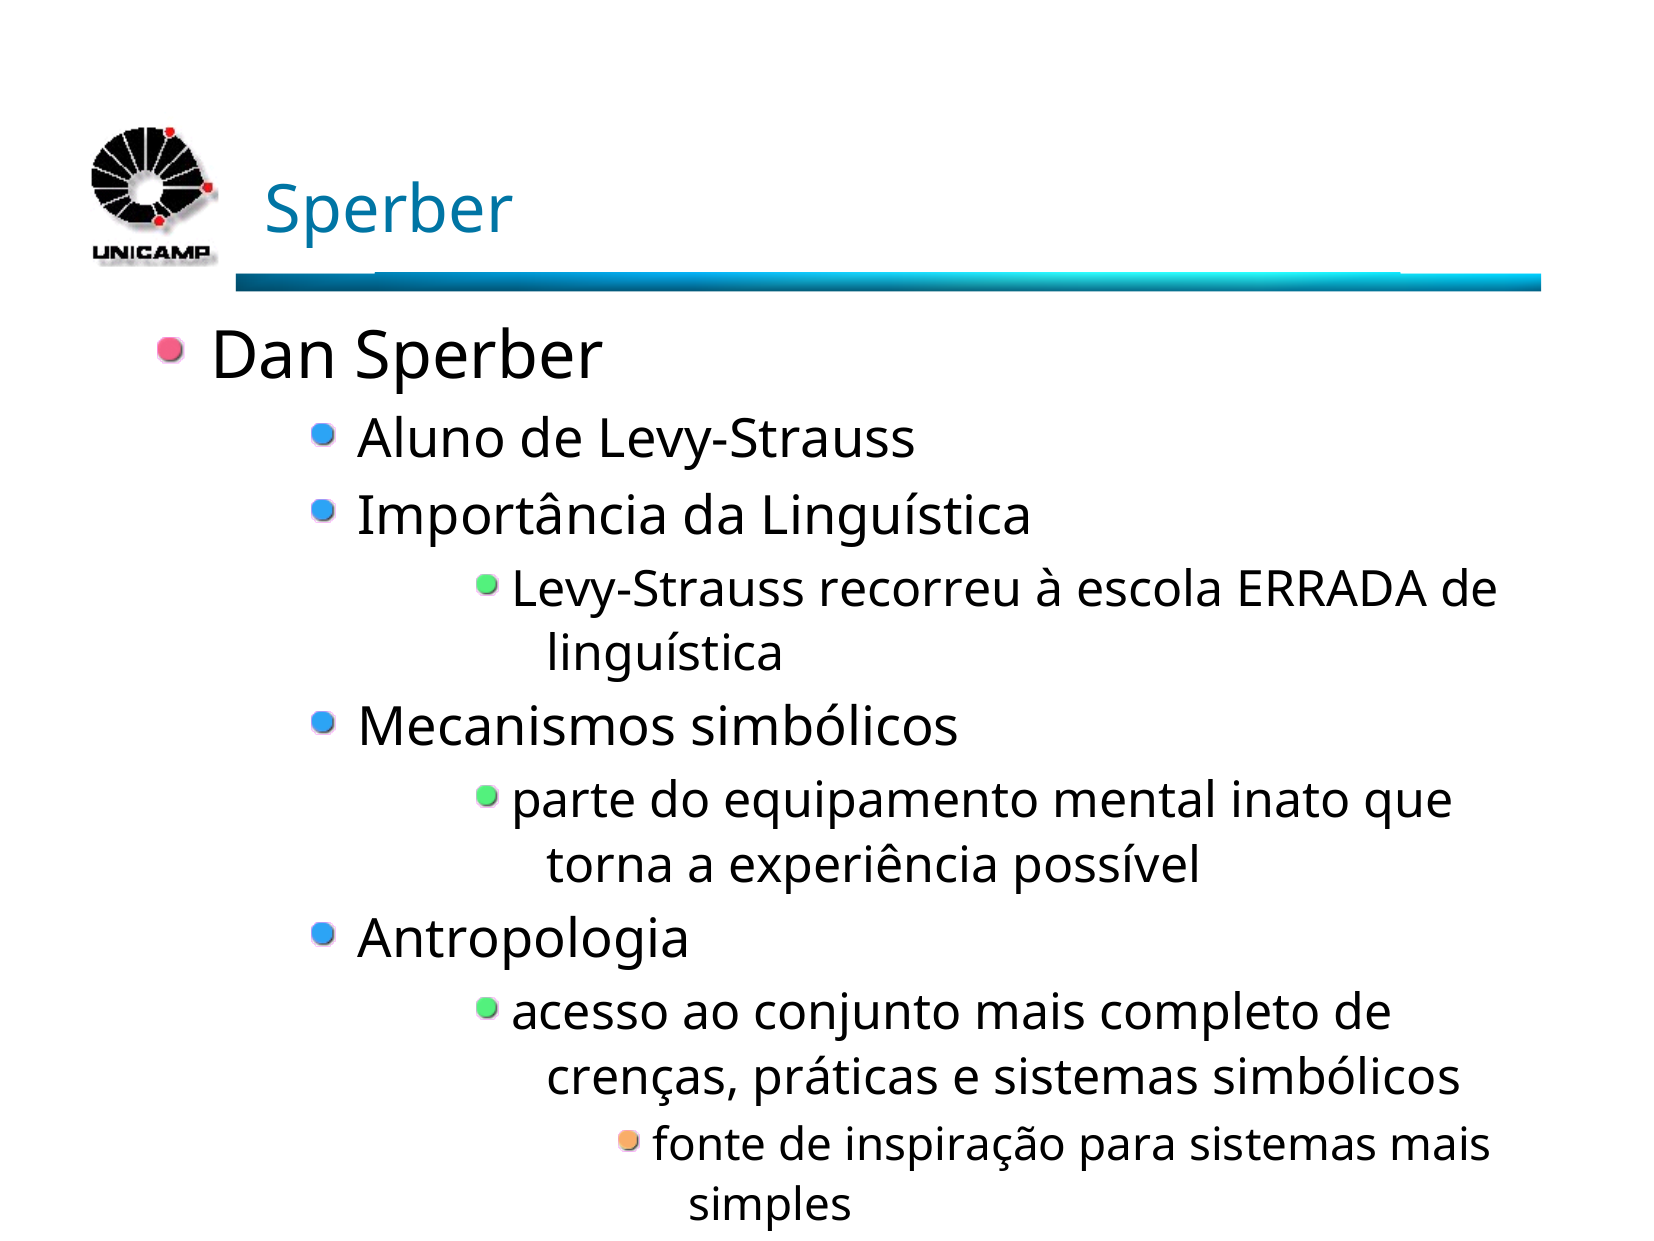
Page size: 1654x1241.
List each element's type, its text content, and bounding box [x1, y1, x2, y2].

title Sperber [264, 42, 1534, 250]
picture [125, 272, 1654, 295]
list Dan Sperber Aluno de Levy-Strauss Importância da Linguística Levy-Strauss recorreu à escola ERRADA de linguística Mecanismos simbólicos parte do equipamento mental inato que torna a experiência possível Antropologia acesso ao conjunto mais completo de crenças, práticas e sistemas simbólicos fonte de inspiração para sistemas mais simples importação de métodos da cibernética e da teoria da informação [121, 309, 1534, 1182]
